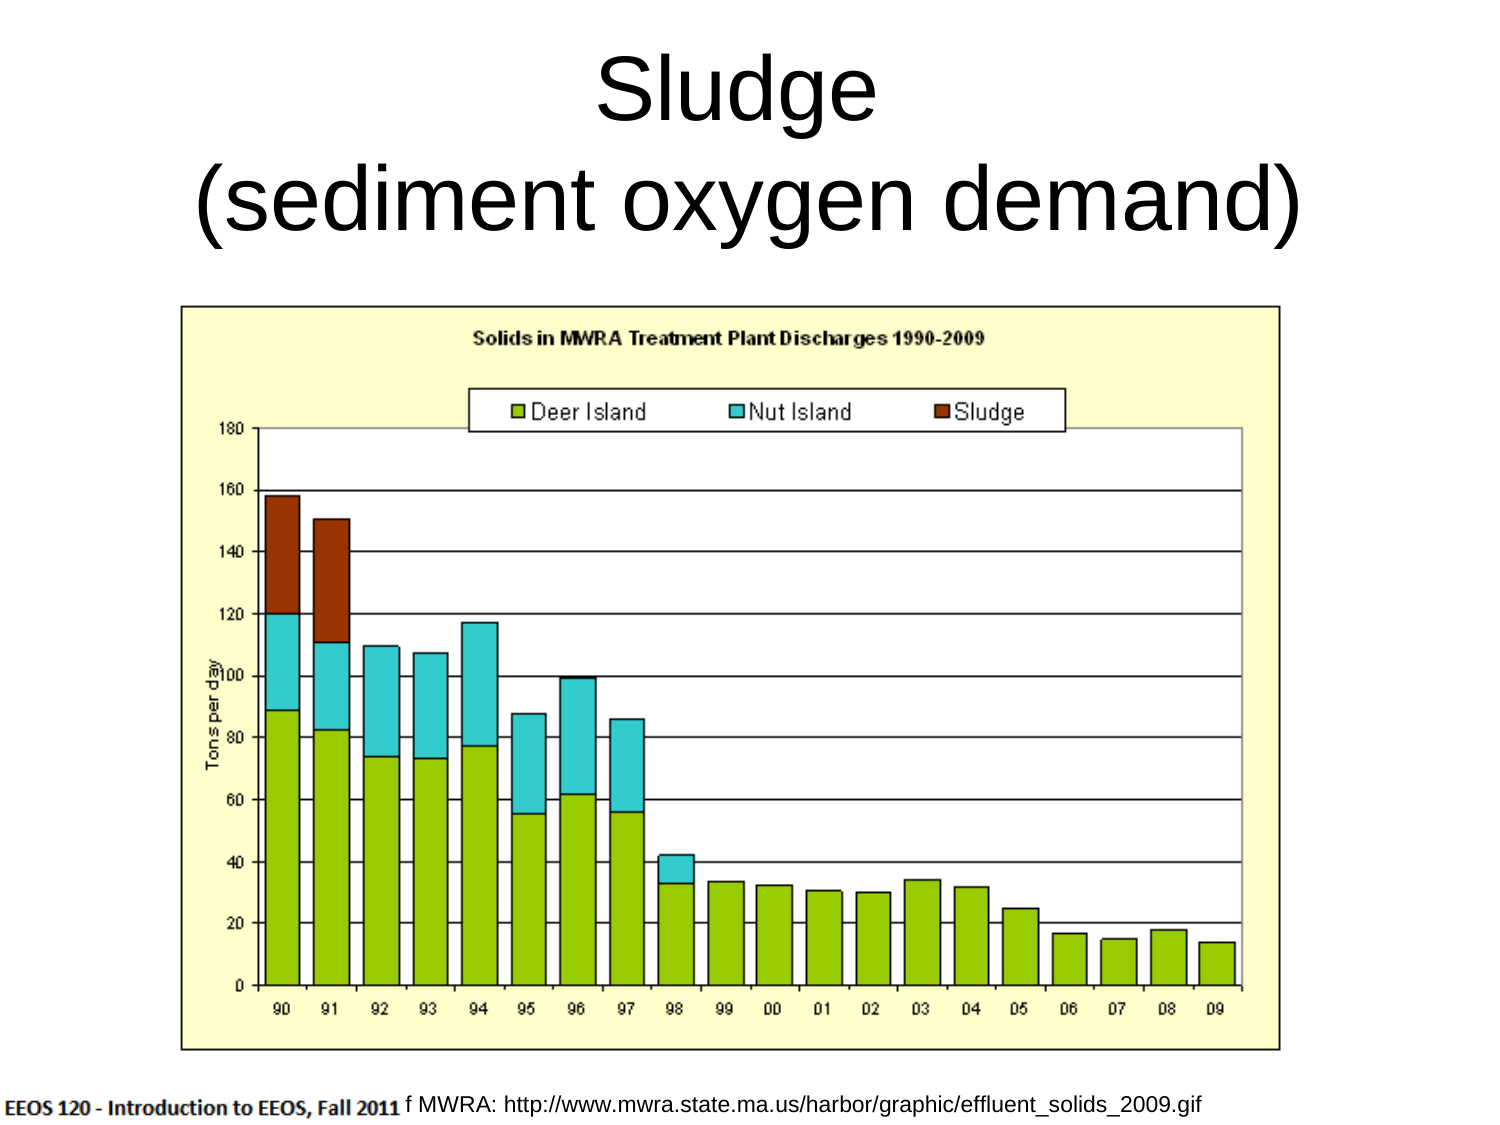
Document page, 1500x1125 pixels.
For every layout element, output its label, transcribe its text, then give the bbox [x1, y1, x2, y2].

title Sludge (sediment oxygen demand) [75, 21, 1426, 257]
text_box [174, 299, 1288, 1058]
text_box Image courtesy of MWRA: http://www.mwra.state.ma.us/harbor/graphic/effluent_solids_2009.gif [214, 1082, 1218, 1125]
picture [0, 1090, 405, 1125]
